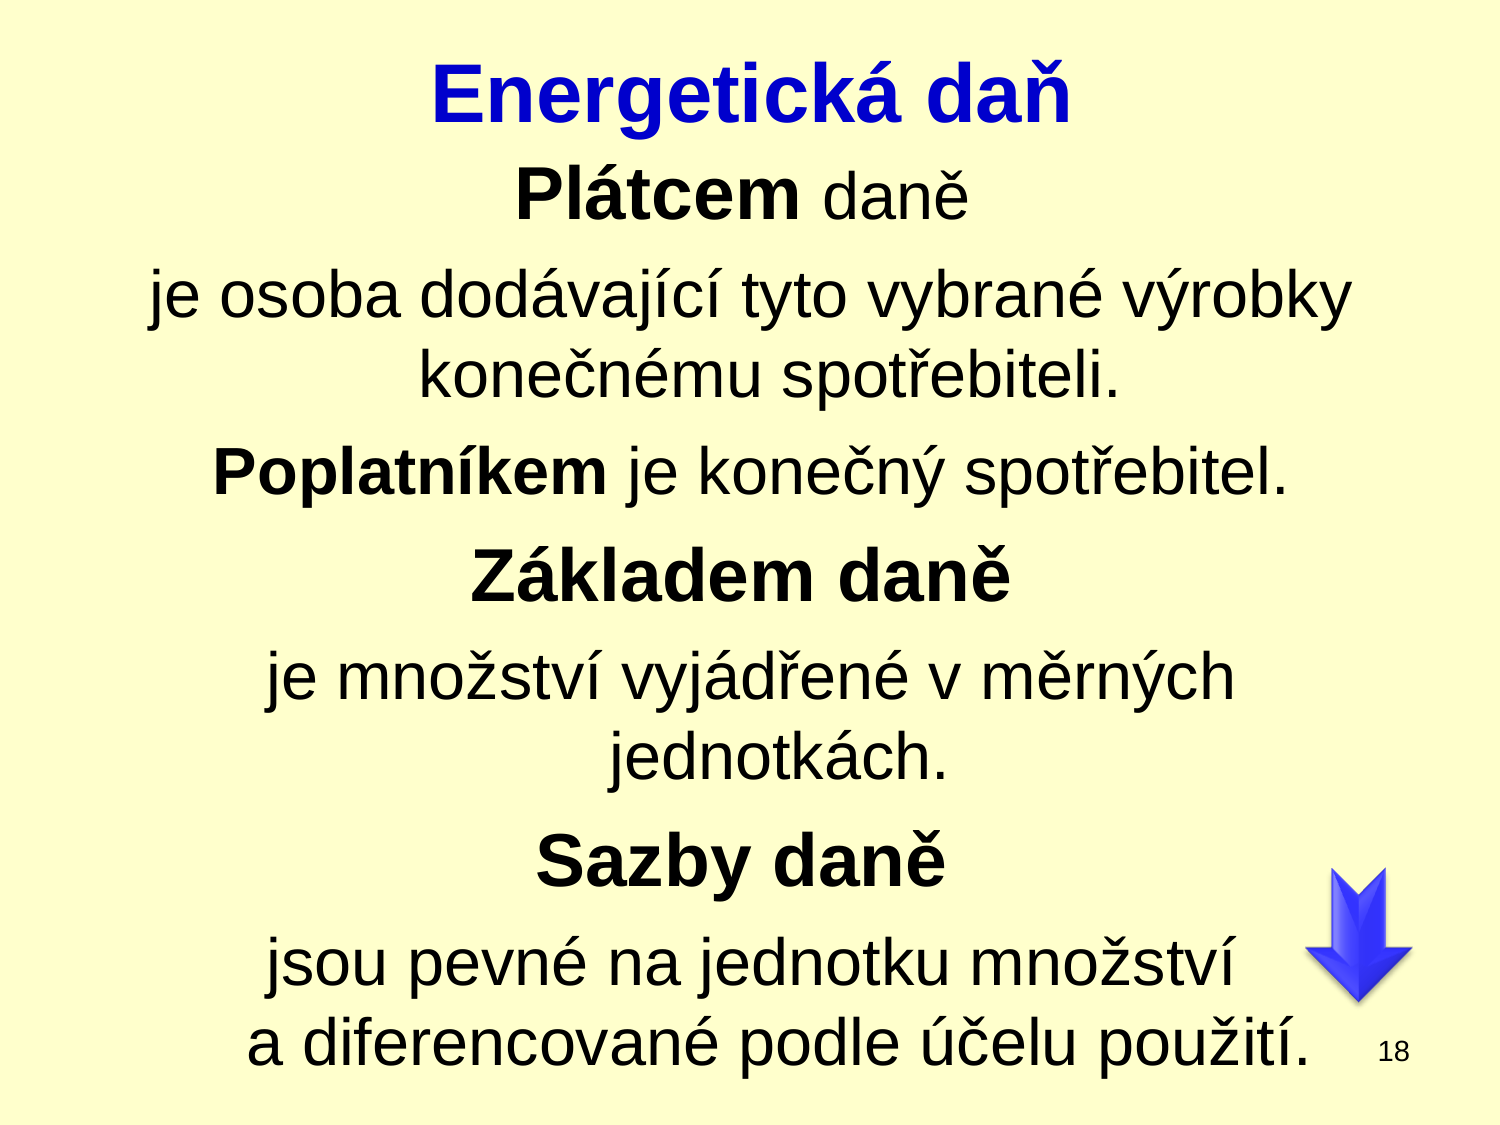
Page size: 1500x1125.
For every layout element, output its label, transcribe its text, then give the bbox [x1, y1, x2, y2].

title Energetická daň [76, 31, 1427, 137]
text_box <číslo> [1074, 1024, 1426, 1103]
list Plátcem daně je osoba dodávající tyto vybrané výrobky konečnému spotřebiteli. Poplatníkem je konečný spotřebitel. Základem daně je množství vyjádřené v měrných jednotkách. Sazby daně jsou pevné na jednotku množství a diferencované podle účelu použití. [76, 137, 1427, 1087]
picture [1295, 863, 1422, 1016]
